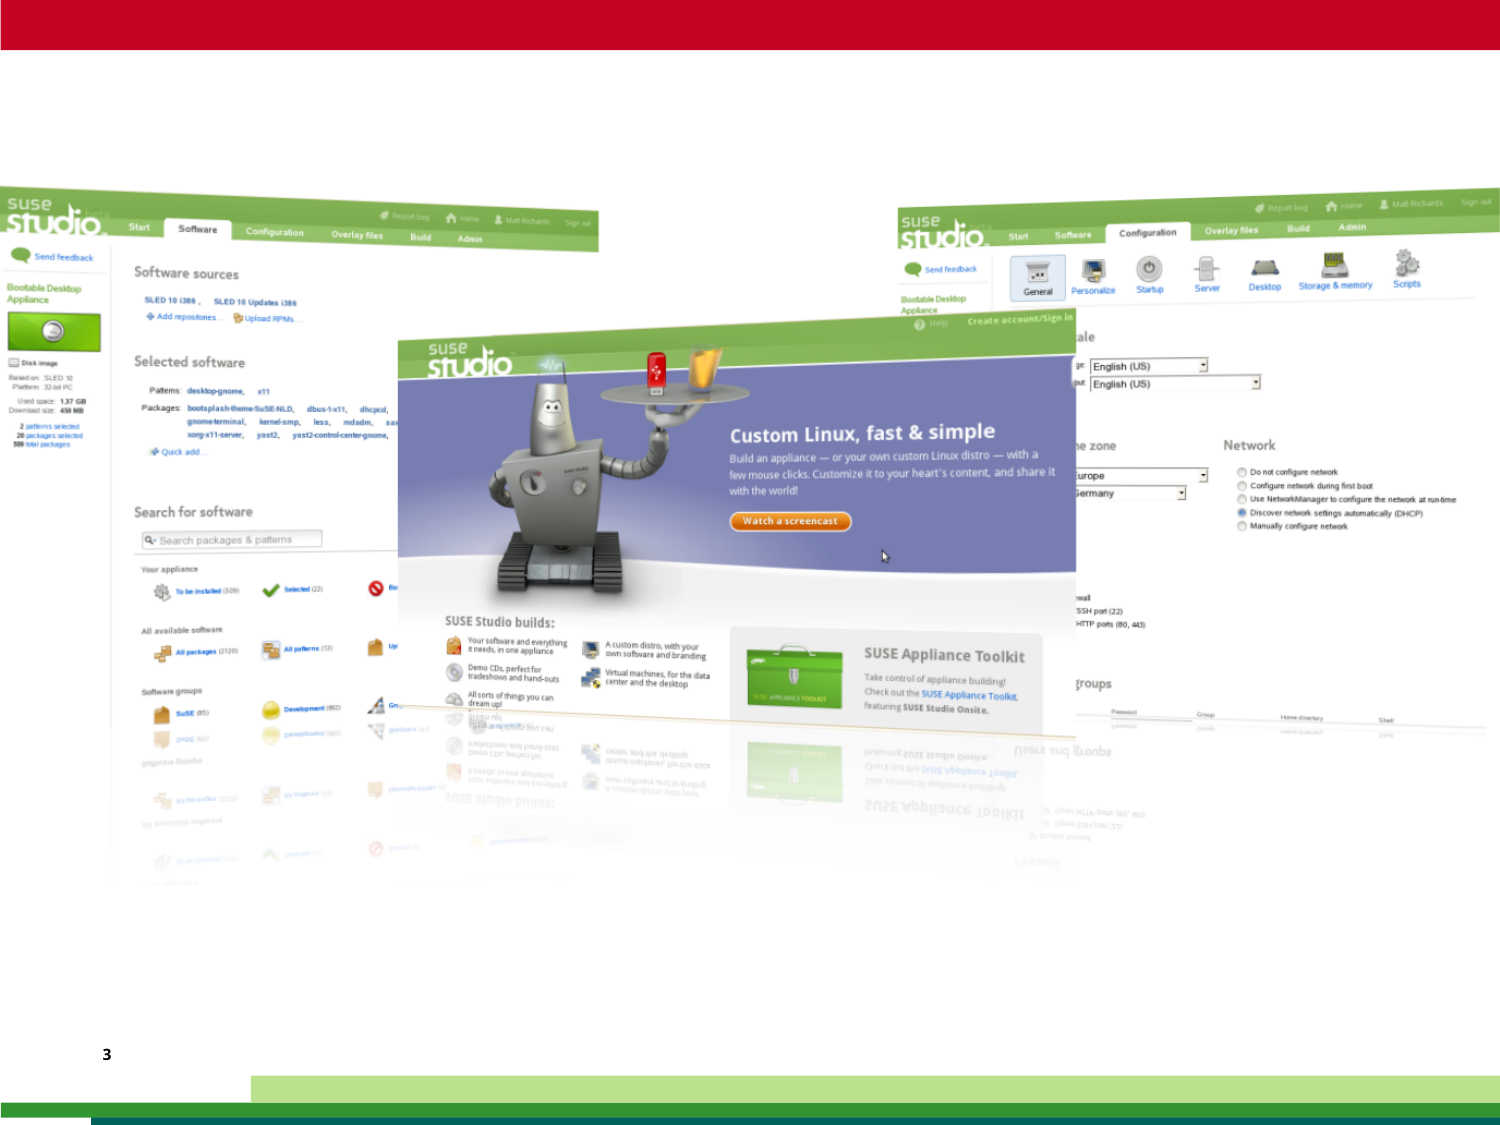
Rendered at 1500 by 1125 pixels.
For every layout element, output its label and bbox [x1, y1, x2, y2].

picture [0, 184, 1500, 885]
